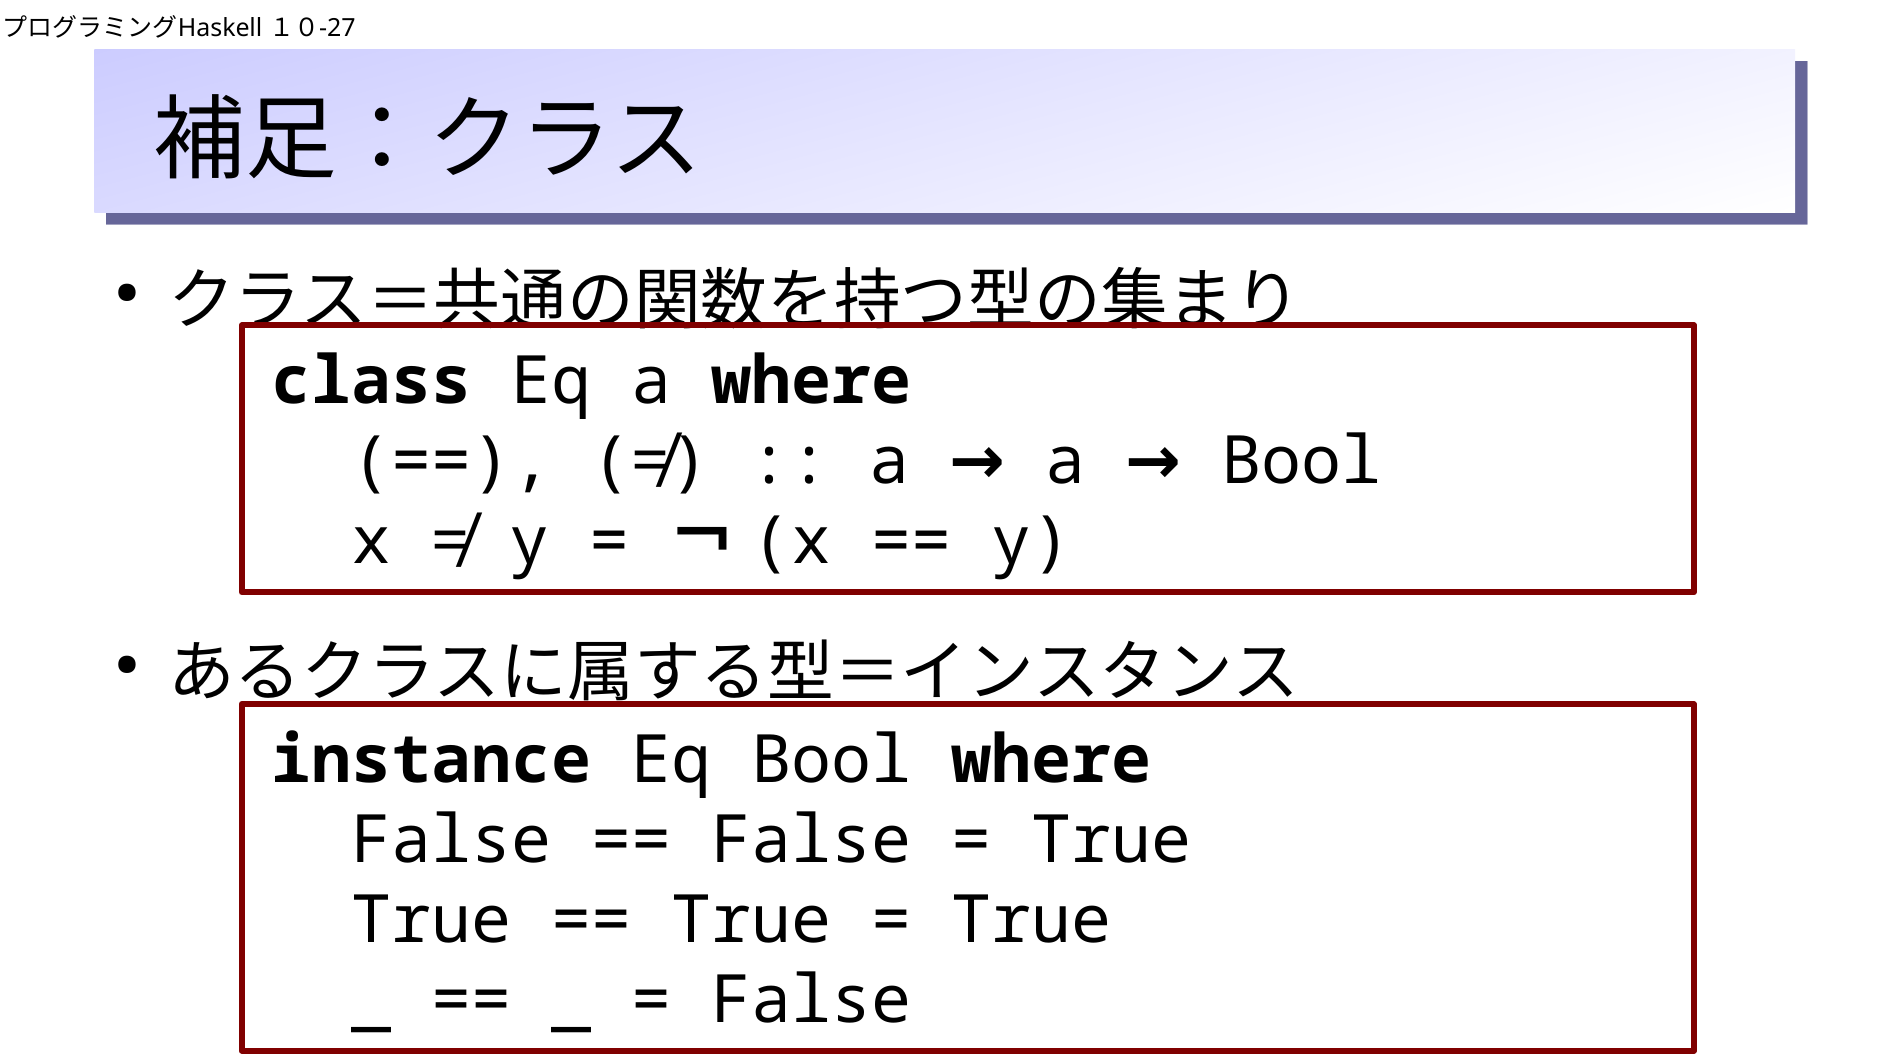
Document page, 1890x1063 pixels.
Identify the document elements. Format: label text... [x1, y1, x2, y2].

list クラス＝共通の関数を持つ型の集まり [94, 242, 1796, 316]
text_box class Eq a where (==), (≠) :: a → a → Bool x ≠ y = ￢ (x == y) [241, 325, 1694, 593]
text_box instance Eq Bool where False == False = True True == True = True _ == _ = False [241, 703, 1694, 1051]
title 補足：クラス [94, 49, 1796, 213]
list あるクラスに属する型＝インスタンス [94, 614, 1796, 688]
